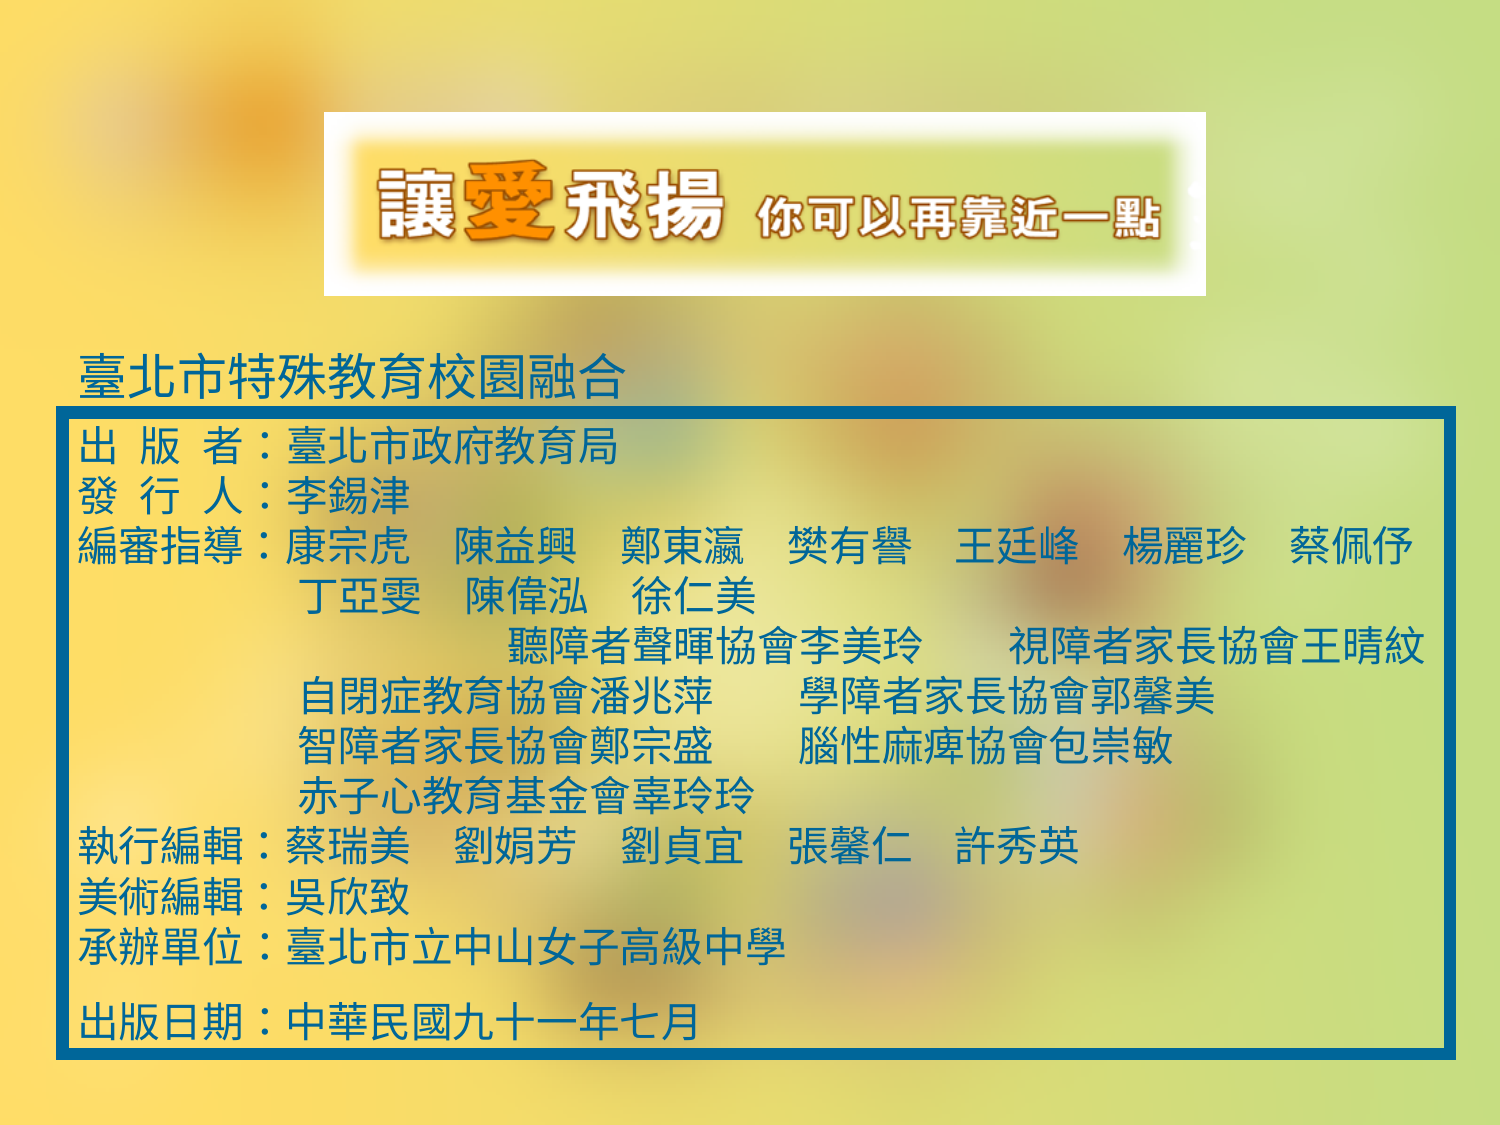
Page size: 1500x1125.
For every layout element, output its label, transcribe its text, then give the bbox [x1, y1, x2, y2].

chart [324, 112, 1206, 296]
picture [0, 0, 1500, 1125]
text_box 出 版 者：臺北市政府教育局 發 行 人：李錫津 編審指導：康宗虎 陳益興 鄭東瀛 樊有譽 王廷峰 楊麗珍 蔡佩伃 丁亞雯 陳偉泓 徐仁美 聽障者聲暉協會李美玲 視障者家長協會王晴紋 自閉症教育協會潘兆萍 學障者家長協會郭馨美 智障者家長協會鄭宗盛 腦性麻痺協會包崇敏 赤子心教育基金會辜玲玲 執行編輯：蔡瑞美 劉娟芳 劉貞宜 張馨仁 許秀英 美術編輯：吳欣致 承辦單位：臺北市立中山女子高級中學 出版日期：中華民國九十一年七月 [62, 412, 1450, 1055]
text_box 臺北市特殊教育校園融合 [62, 337, 651, 412]
